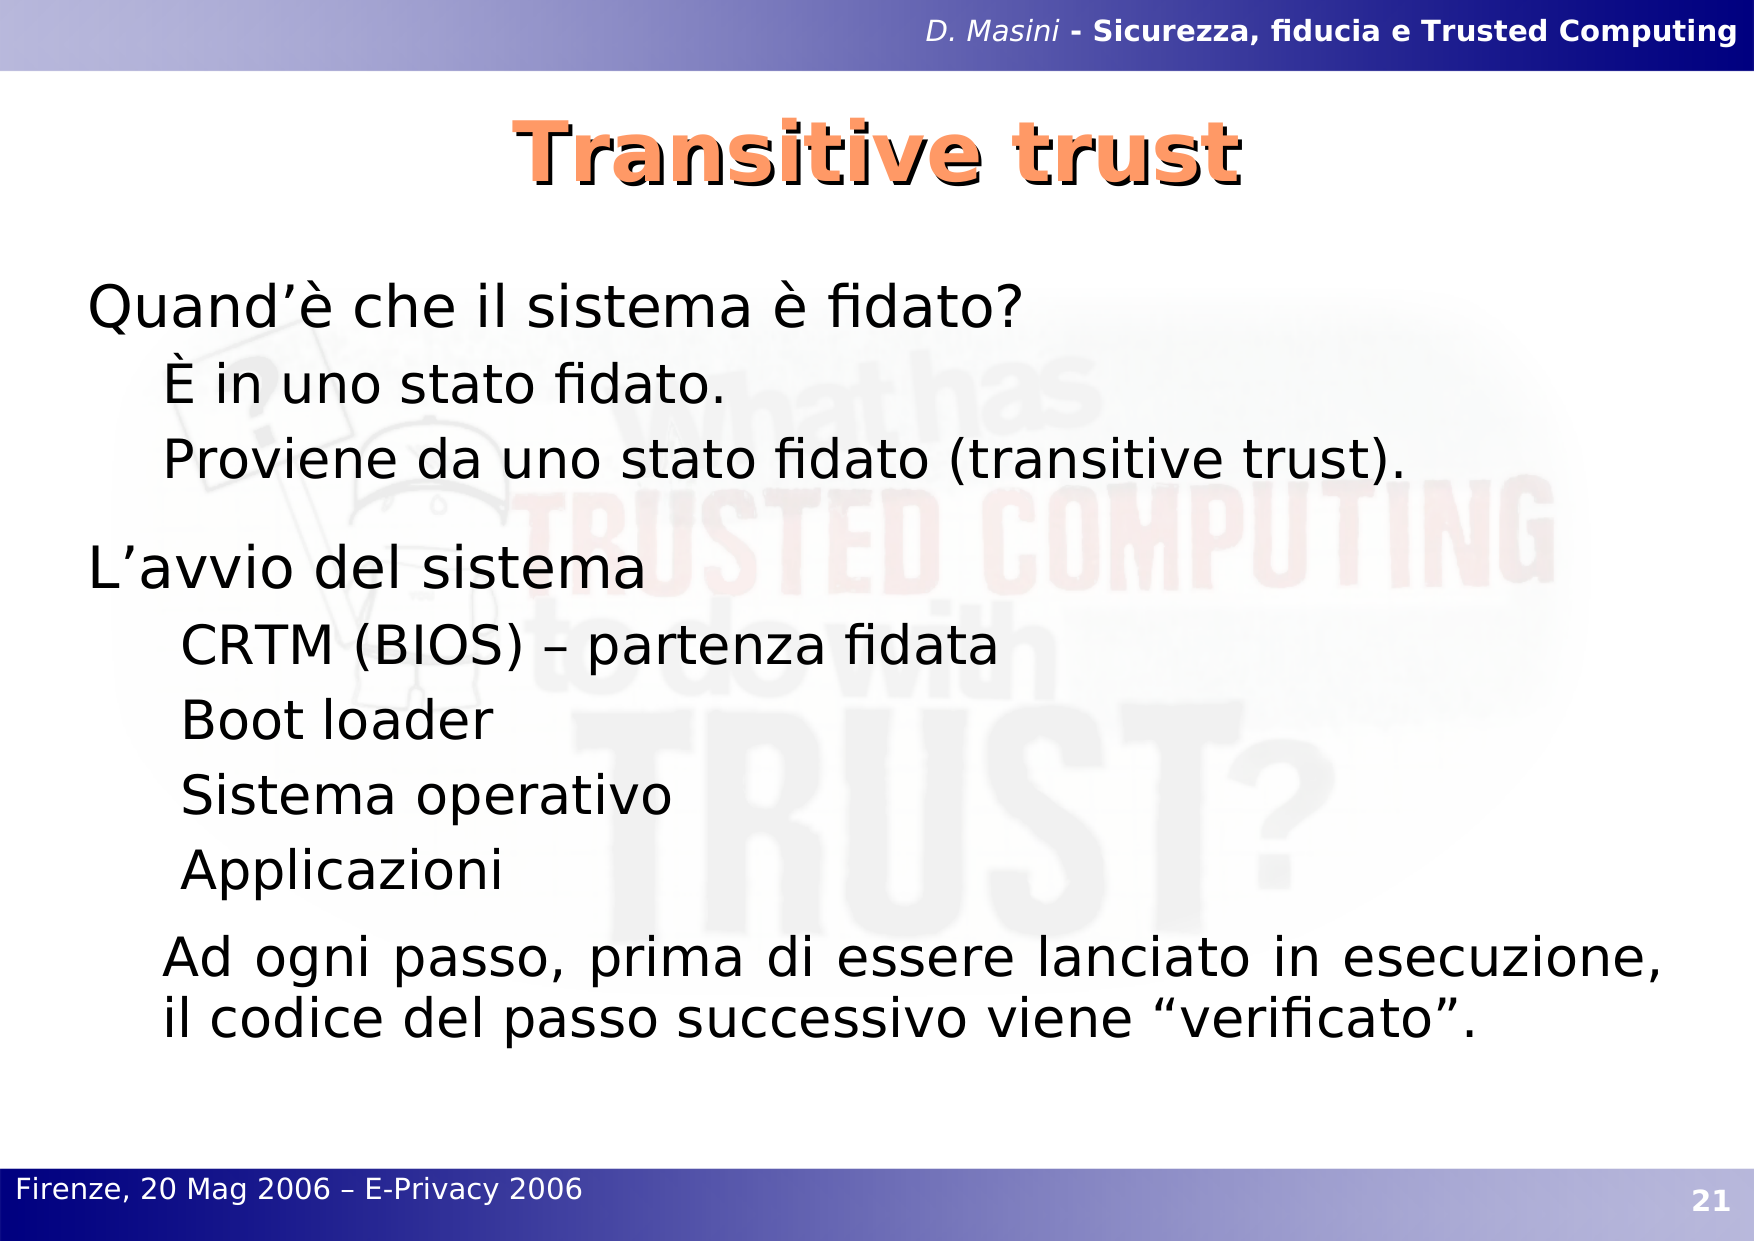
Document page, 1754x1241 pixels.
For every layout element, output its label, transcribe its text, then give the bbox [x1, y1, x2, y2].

text_box D. Masini - Sicurezza, fiducia e Trusted Computing [602, 7, 1754, 63]
picture [0, 0, 1754, 1241]
text_box <number> [1641, 1185, 1732, 1223]
list Quand’è che il sistema è fidato? È in uno stato fidato. Proviene da uno stato fidato (transitive trust). L’avvio del sistema CRTM (BIOS) – partenza fidata Boot loader Sistema operativo Applicazioni Ad ogni passo, prima di essere lanciato in esecuzione, il codice del passo successivo viene “verificato”. [87, 275, 1667, 1119]
title Transitive trust [87, 49, 1667, 257]
text_box Firenze, 20 Mag 2006 – E-Privacy 2006 [0, 1175, 1314, 1234]
